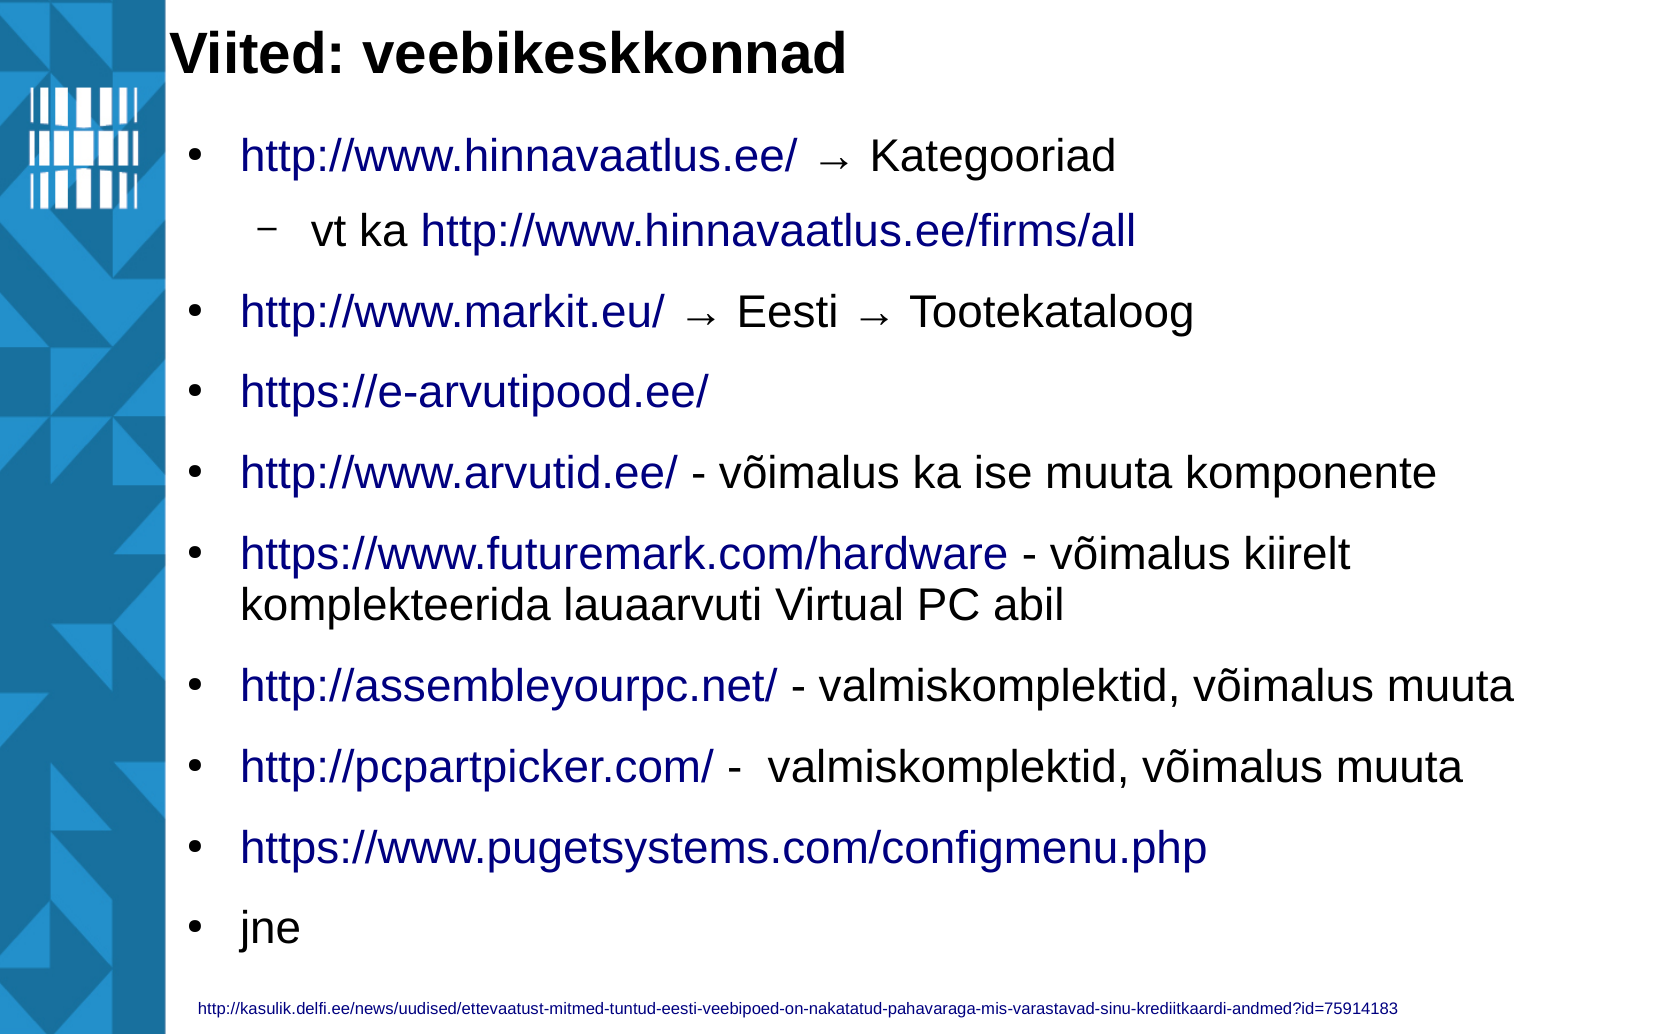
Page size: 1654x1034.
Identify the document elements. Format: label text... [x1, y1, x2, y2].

title Viited: veebikeskkonnad [169, 11, 1571, 95]
text_box http://kasulik.delfi.ee/news/uudised/ettevaatust-mitmed-tuntud-eesti-veebipoed-on-nakatatud-pahavaraga-mis-varastavad-sinu-krediitkaardi-andmed?id=75914183 [183, 992, 1424, 1032]
list http://www.hinnavaatlus.ee/ → Kategooriad vt ka http://www.hinnavaatlus.ee/firms/all http://www.markit.eu/ → Eesti → Tootekataloog https://e-arvutipood.ee/ http://www.arvutid.ee/ - võimalus ka ise muuta komponente https://www.futuremark.com/hardware - võimalus kiirelt komplekteerida lauaarvuti Virtual PC abil http://assembleyourpc.net/ - valmiskomplektid, võimalus muuta http://pcpartpicker.com/ - valmiskomplektid, võimalus muuta https://www.pugetsystems.com/configmenu.php jne [169, 129, 1630, 997]
